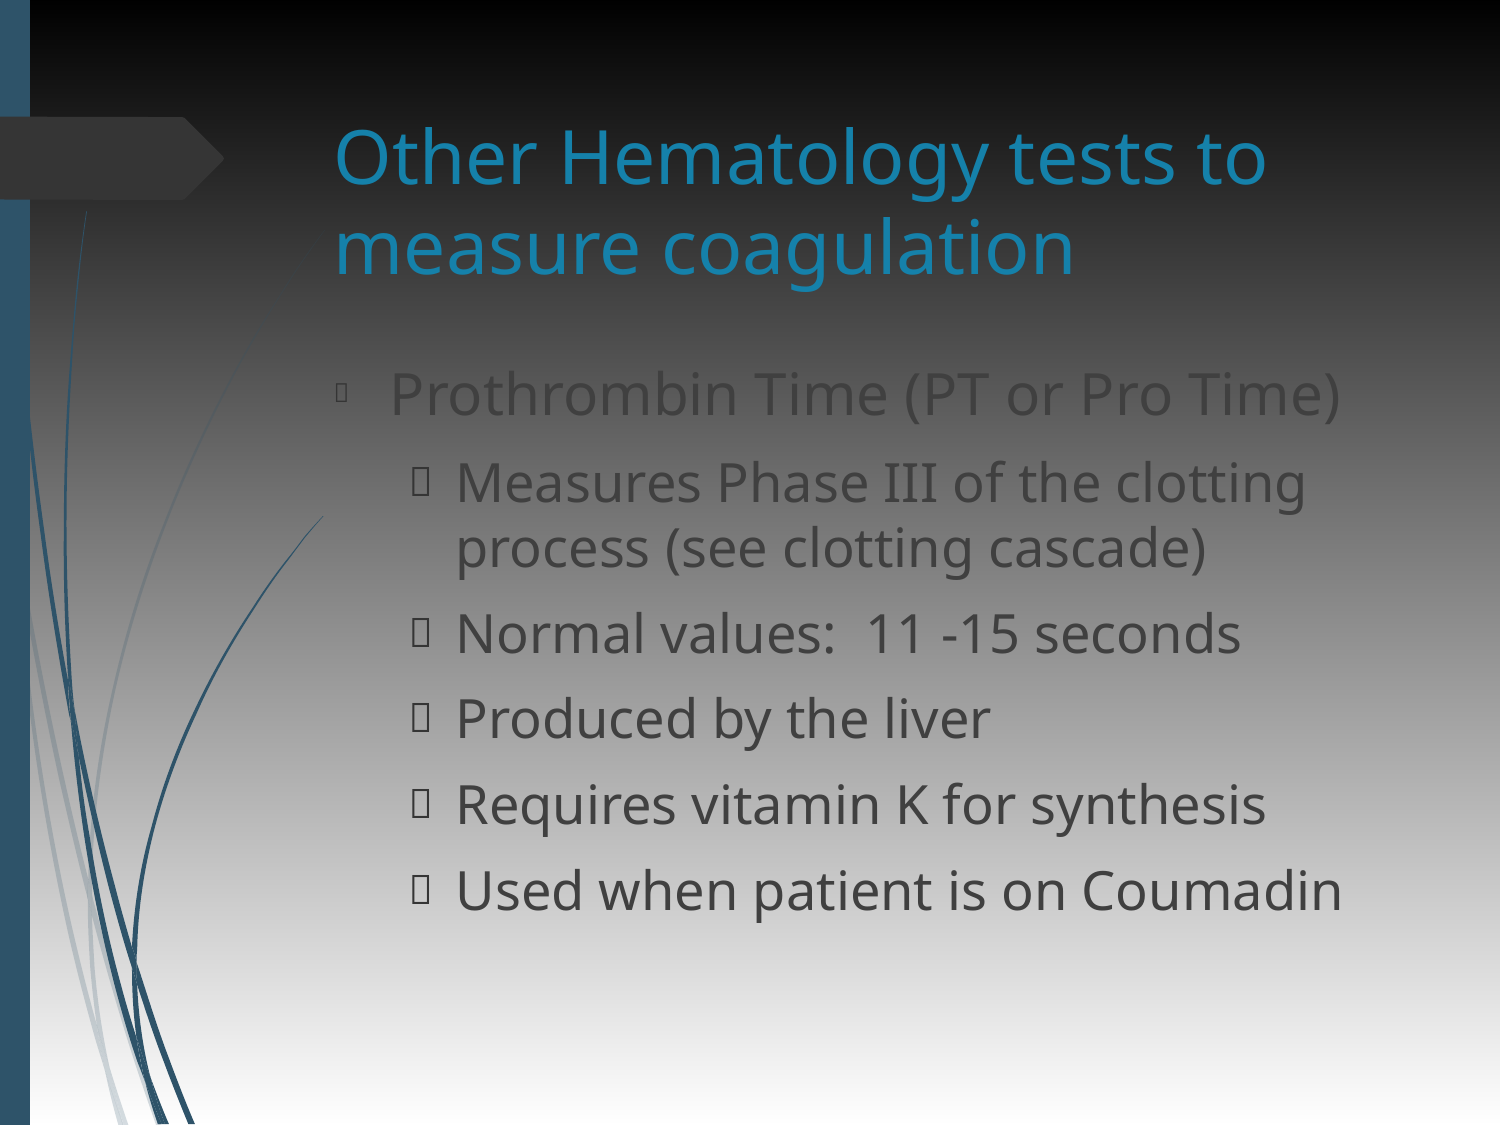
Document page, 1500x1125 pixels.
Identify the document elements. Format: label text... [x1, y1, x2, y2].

title Other Hematology tests to measure coagulation [319, 102, 1400, 313]
list Prothrombin Time (PT or Pro Time) Measures Phase III of the clotting process (see clotting cascade) Normal values: 11 -15 seconds Produced by the liver Requires vitamin K for synthesis Used when patient is on Coumadin [318, 350, 1400, 970]
